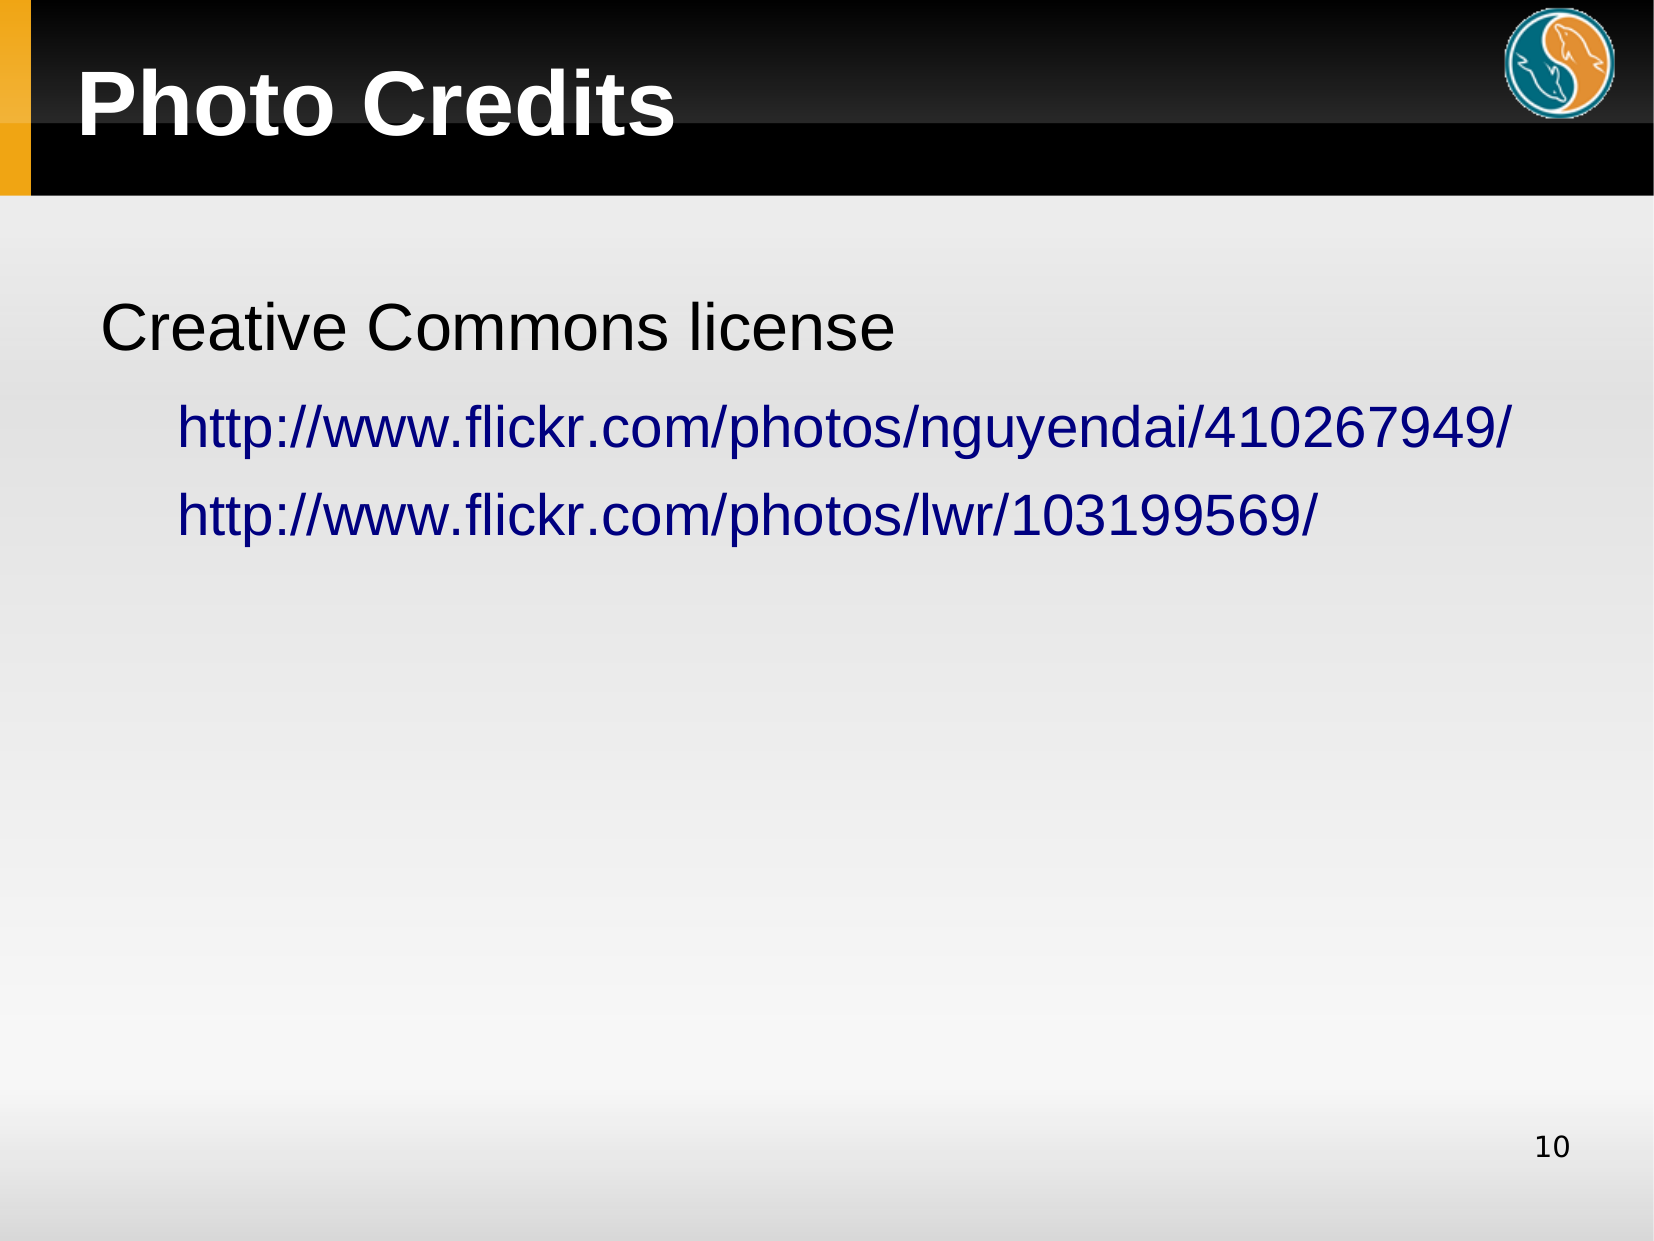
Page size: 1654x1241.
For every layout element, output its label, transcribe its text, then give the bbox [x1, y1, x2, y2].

picture [0, 0, 1654, 1241]
list Creative Commons license http://www.flickr.com/photos/nguyendai/410267949/ http://www.flickr.com/photos/lwr/103199569/ [82, 290, 1571, 1094]
title Photo Credits [76, 0, 1565, 208]
